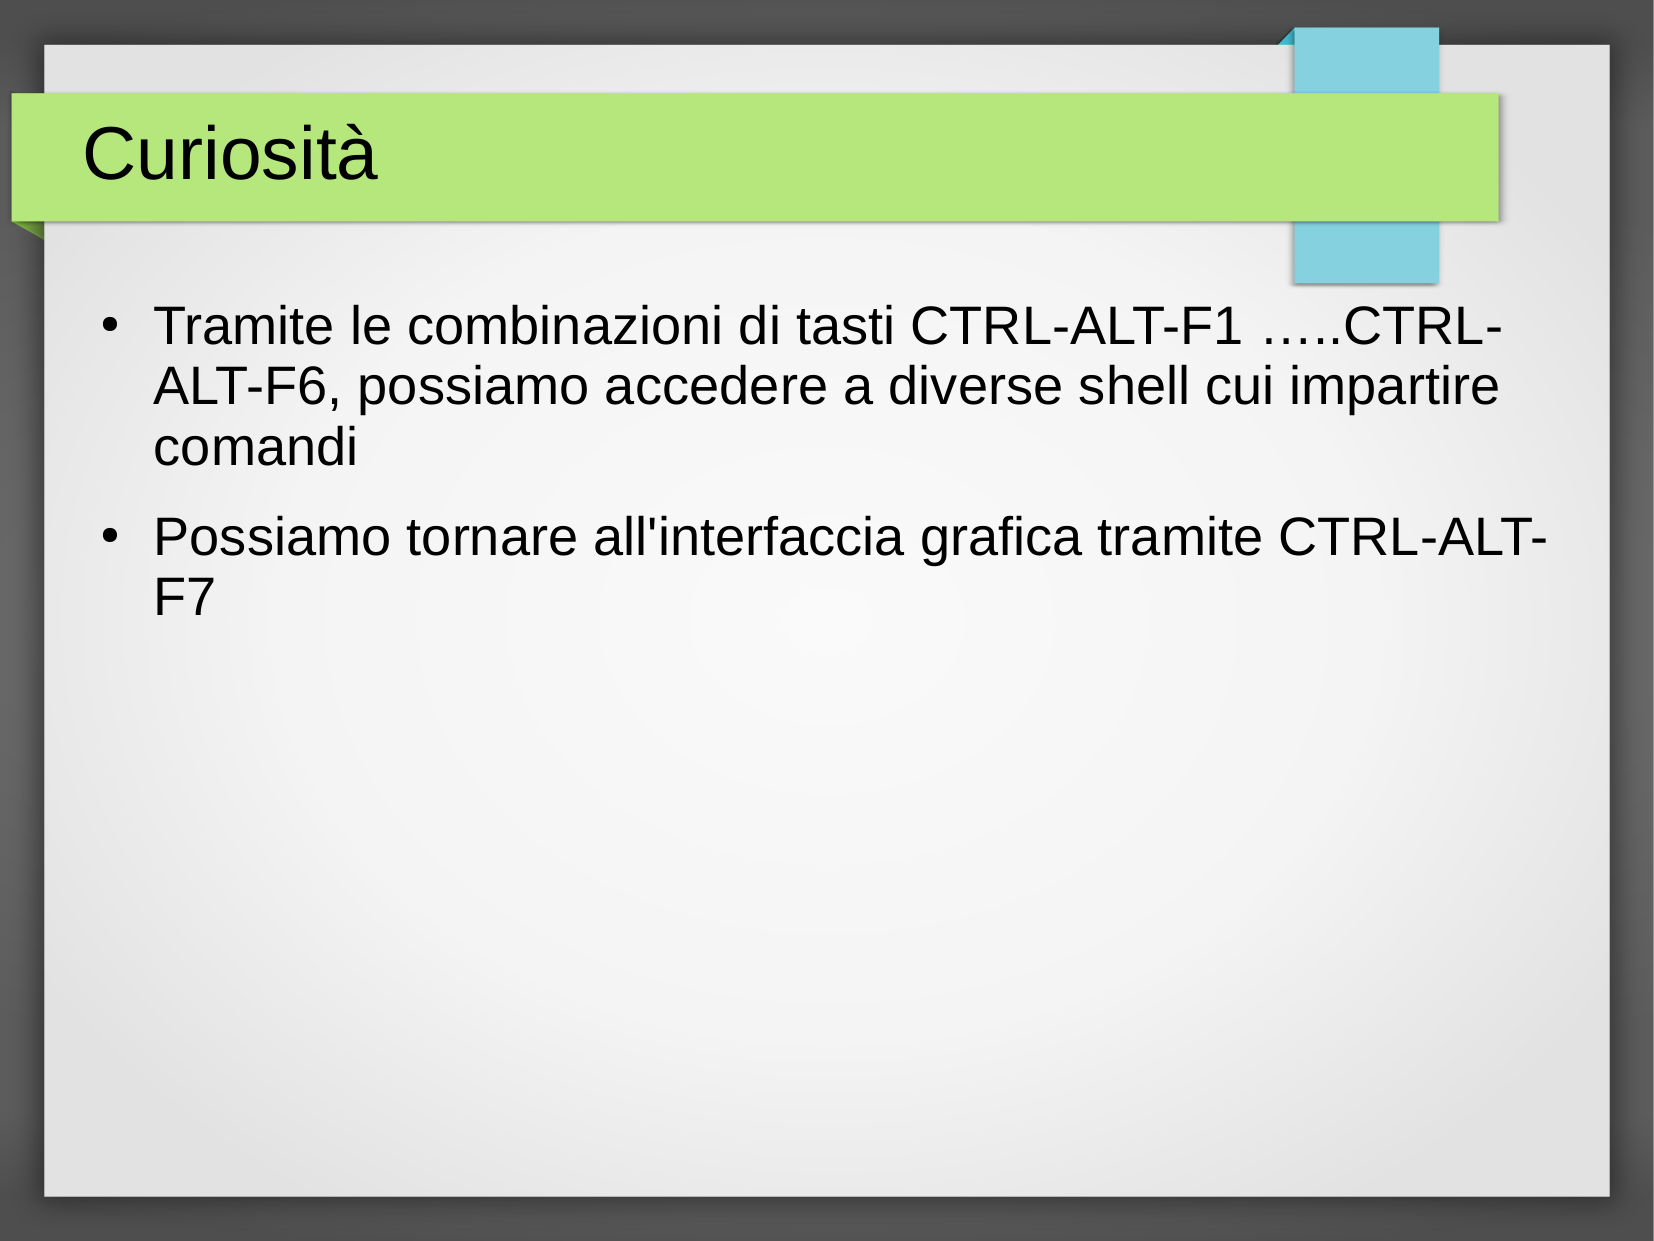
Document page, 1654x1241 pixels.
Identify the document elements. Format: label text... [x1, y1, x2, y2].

title Curiosità [82, 94, 1264, 213]
picture [0, 0, 1654, 1241]
list Tramite le combinazioni di tasti CTRL-ALT-F1 …..CTRL-ALT-F6, possiamo accedere a diverse shell cui impartire comandi Possiamo tornare all'interfaccia grafica tramite CTRL-ALT-F7 [82, 295, 1571, 1015]
